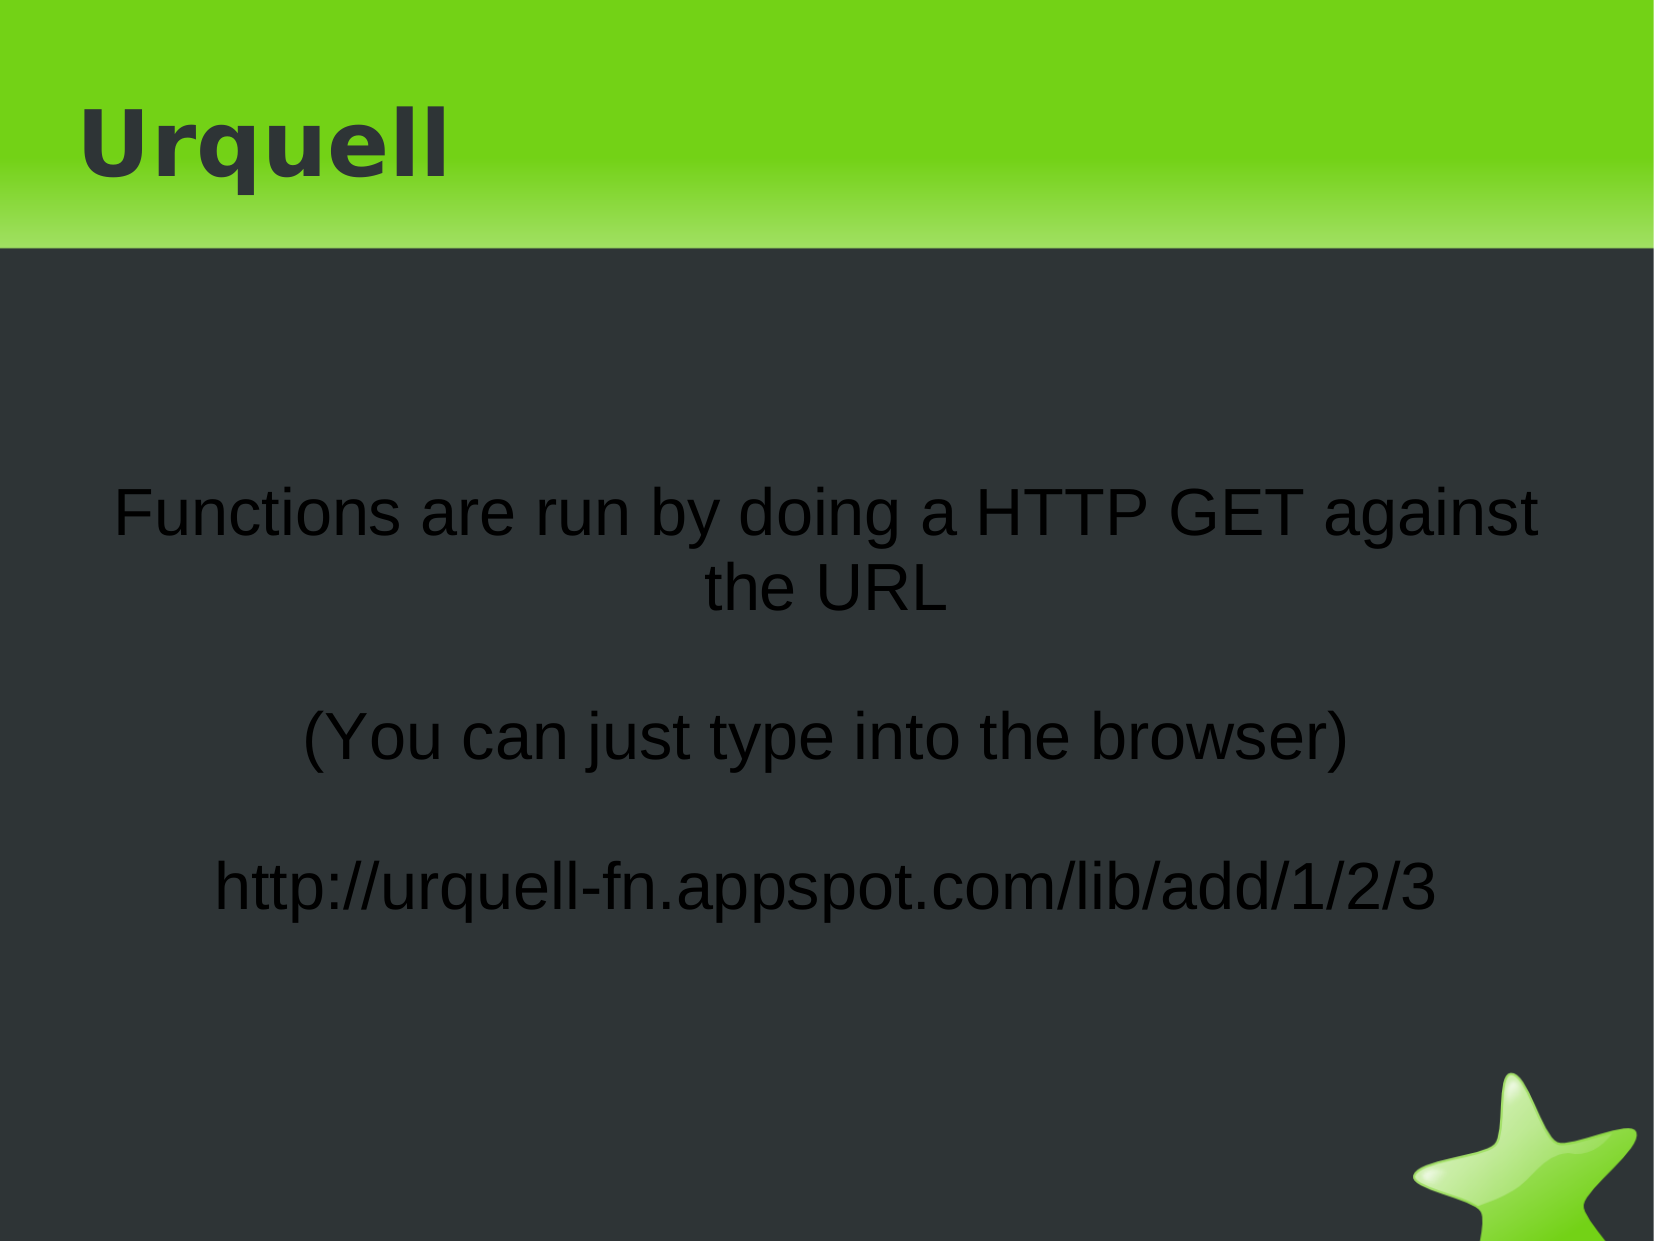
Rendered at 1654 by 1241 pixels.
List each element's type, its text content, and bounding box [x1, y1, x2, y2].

subtitle Functions are run by doing a HTTP GET against the URL (You can just type into the browser) http://urquell-fn.appspot.com/lib/add/1/2/3 [82, 290, 1571, 1109]
picture [0, 0, 1654, 1241]
title Urquell [76, 41, 1565, 249]
